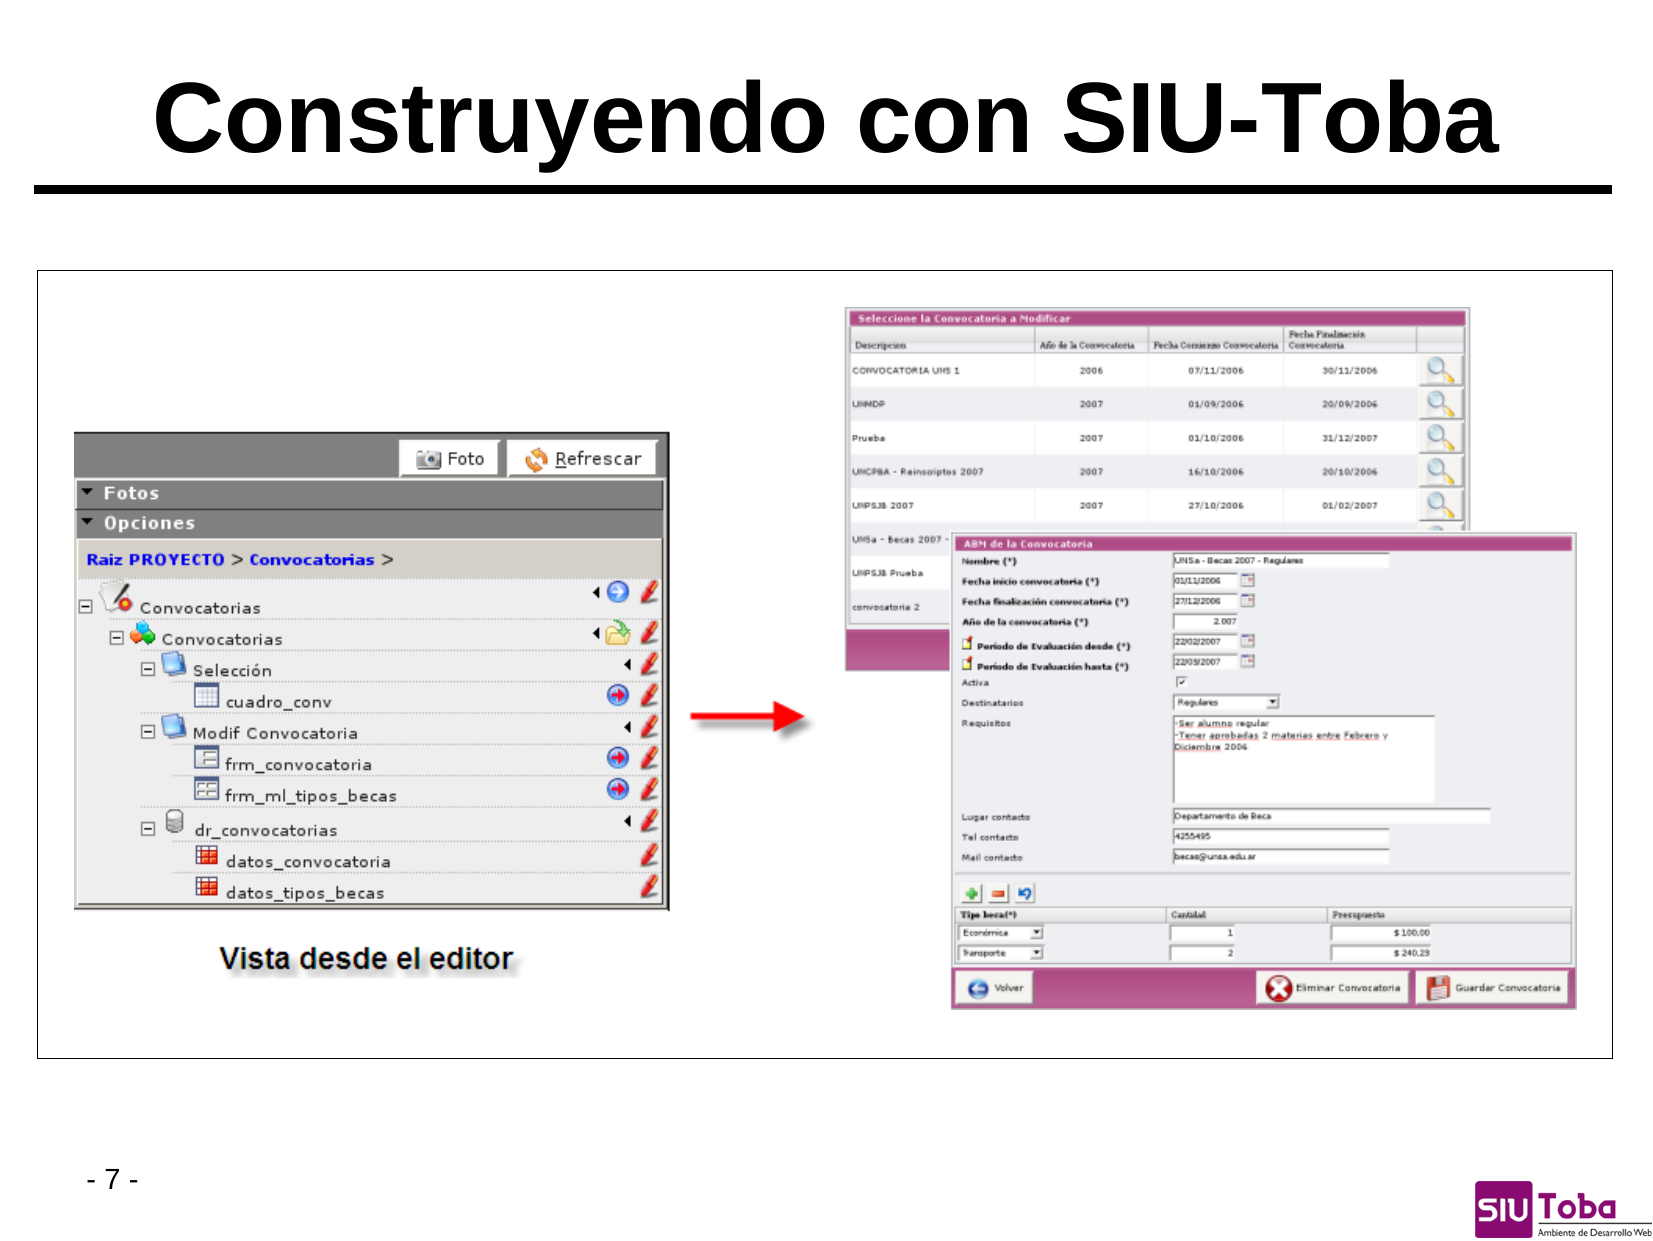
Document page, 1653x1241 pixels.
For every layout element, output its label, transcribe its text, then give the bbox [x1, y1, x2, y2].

picture [74, 307, 1577, 1010]
text_box [37, 270, 1613, 1059]
title Construyendo con SIU-Toba [58, 47, 1594, 188]
picture [1475, 1181, 1652, 1238]
